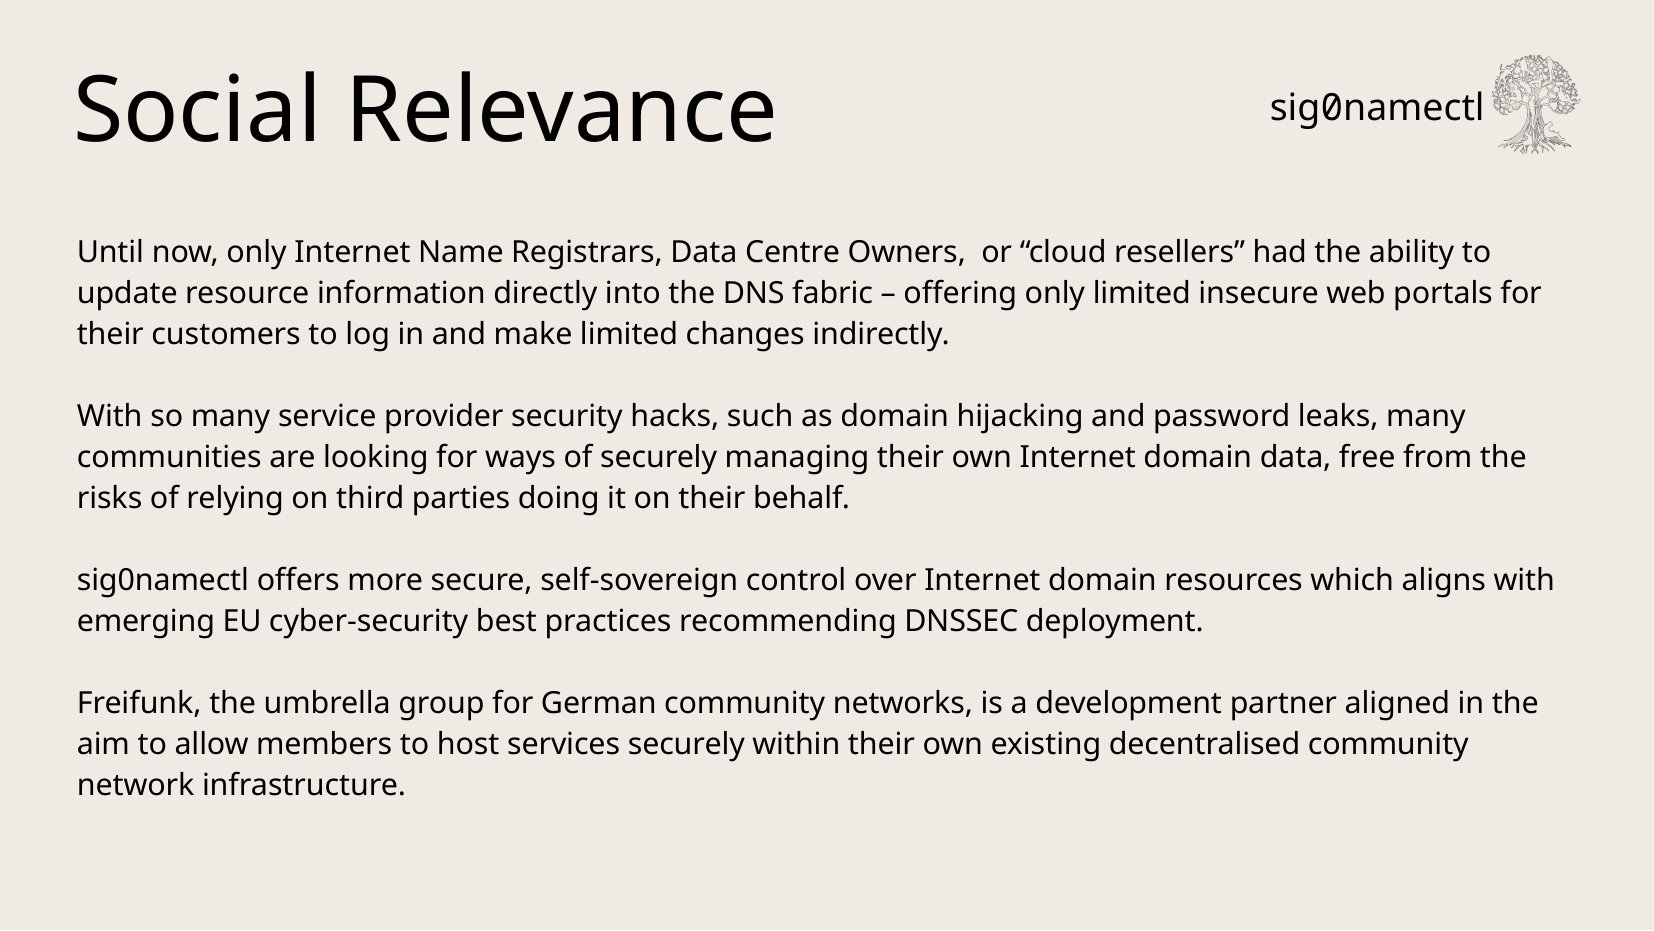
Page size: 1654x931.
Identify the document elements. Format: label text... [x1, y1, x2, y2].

list Until now, only Internet Name Registrars, Data Centre Owners, or “cloud resellers” had the ability to update resource information directly into the DNS fabric – offering only limited insecure web portals for their customers to log in and make limited changes indirectly. With so many service provider security hacks, such as domain hijacking and password leaks, many communities are looking for ways of securely managing their own Internet domain data, free from the risks of relying on third parties doing it on their behalf. sig0namectl offers more secure, self-sovereign control over Internet domain resources which aligns with emerging EU cyber-security best practices recommending DNSSEC deployment. Freifunk, the umbrella group for German community networks, is a development partner aligned in the aim to allow members to host services securely within their own existing decentralised community network infrastructure. [76, 230, 1565, 814]
picture [1489, 47, 1582, 160]
title Social Relevance [73, 46, 1562, 166]
title sig0namectl [1269, 56, 1485, 156]
